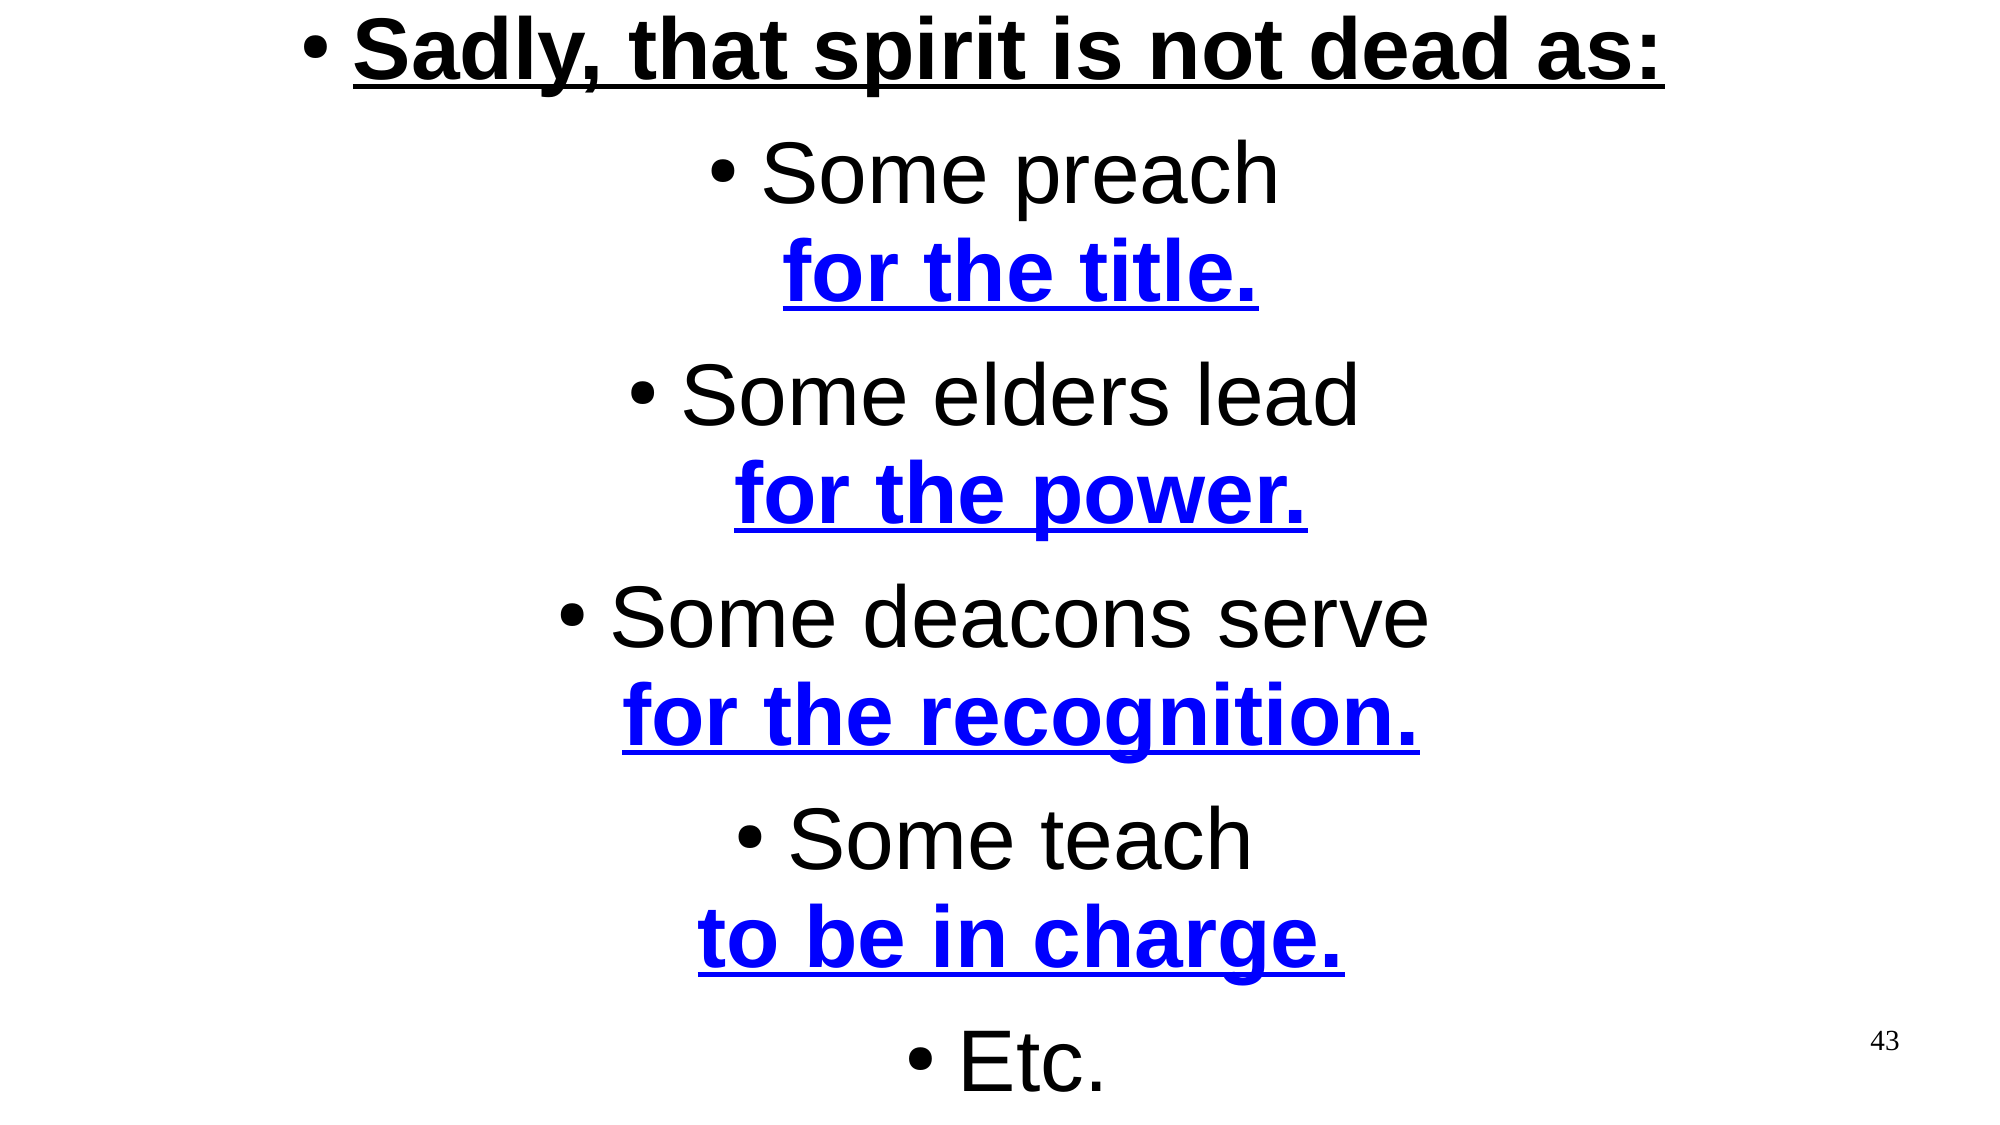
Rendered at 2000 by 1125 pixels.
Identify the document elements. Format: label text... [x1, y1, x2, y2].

list Sadly, that spirit is not dead as: Some preach for the title. Some elders lead for the power. Some deacons serve for the recognition. Some teach to be in charge. Etc. [0, 0, 1996, 1123]
